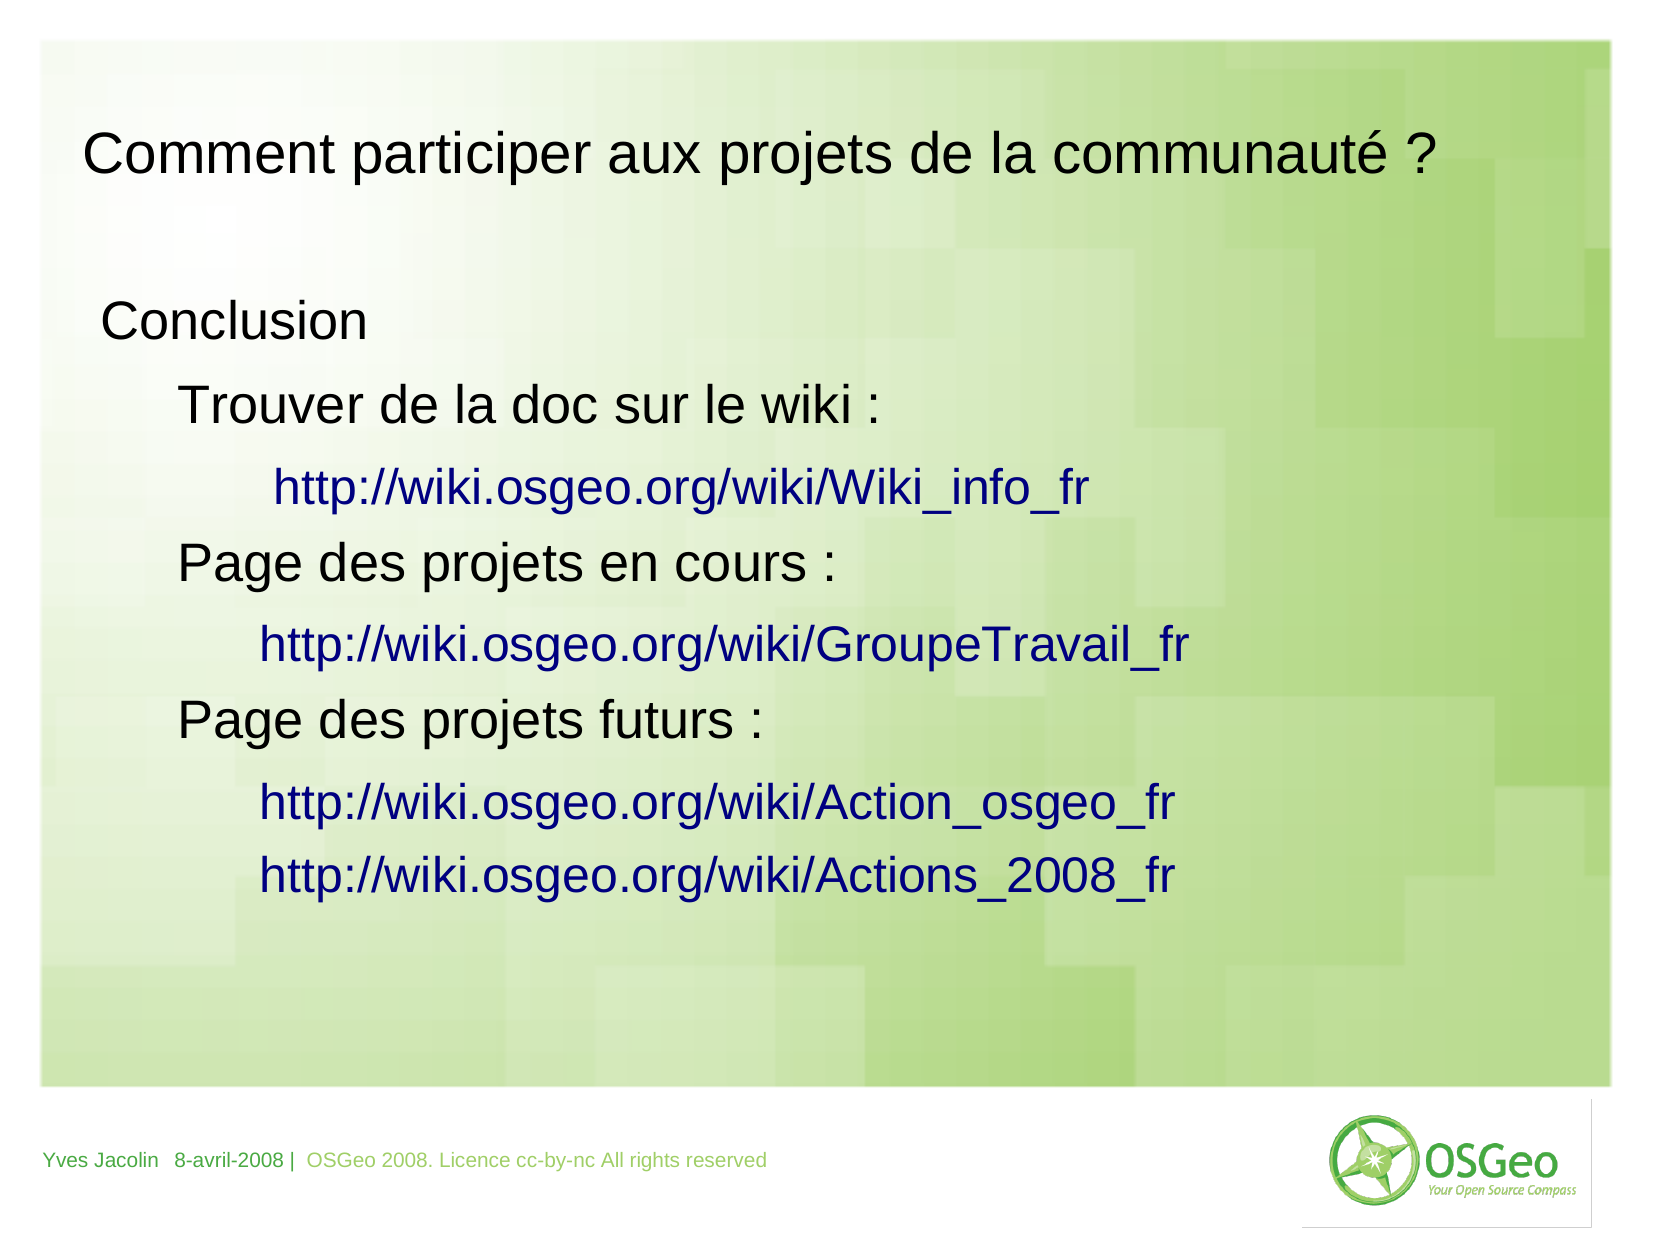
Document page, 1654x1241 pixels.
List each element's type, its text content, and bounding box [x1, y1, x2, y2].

picture [0, 1, 1654, 1239]
title Comment participer aux projets de la communauté ? [82, 56, 1571, 250]
list Conclusion Trouver de la doc sur le wiki : http://wiki.osgeo.org/wiki/Wiki_info_fr Page des projets en cours : http://wiki.osgeo.org/wiki/GroupeTravail_fr Page des projets futurs : http://wiki.osgeo.org/wiki/Action_osgeo_fr http://wiki.osgeo.org/wiki/Actions_2008_fr [82, 290, 1571, 1094]
